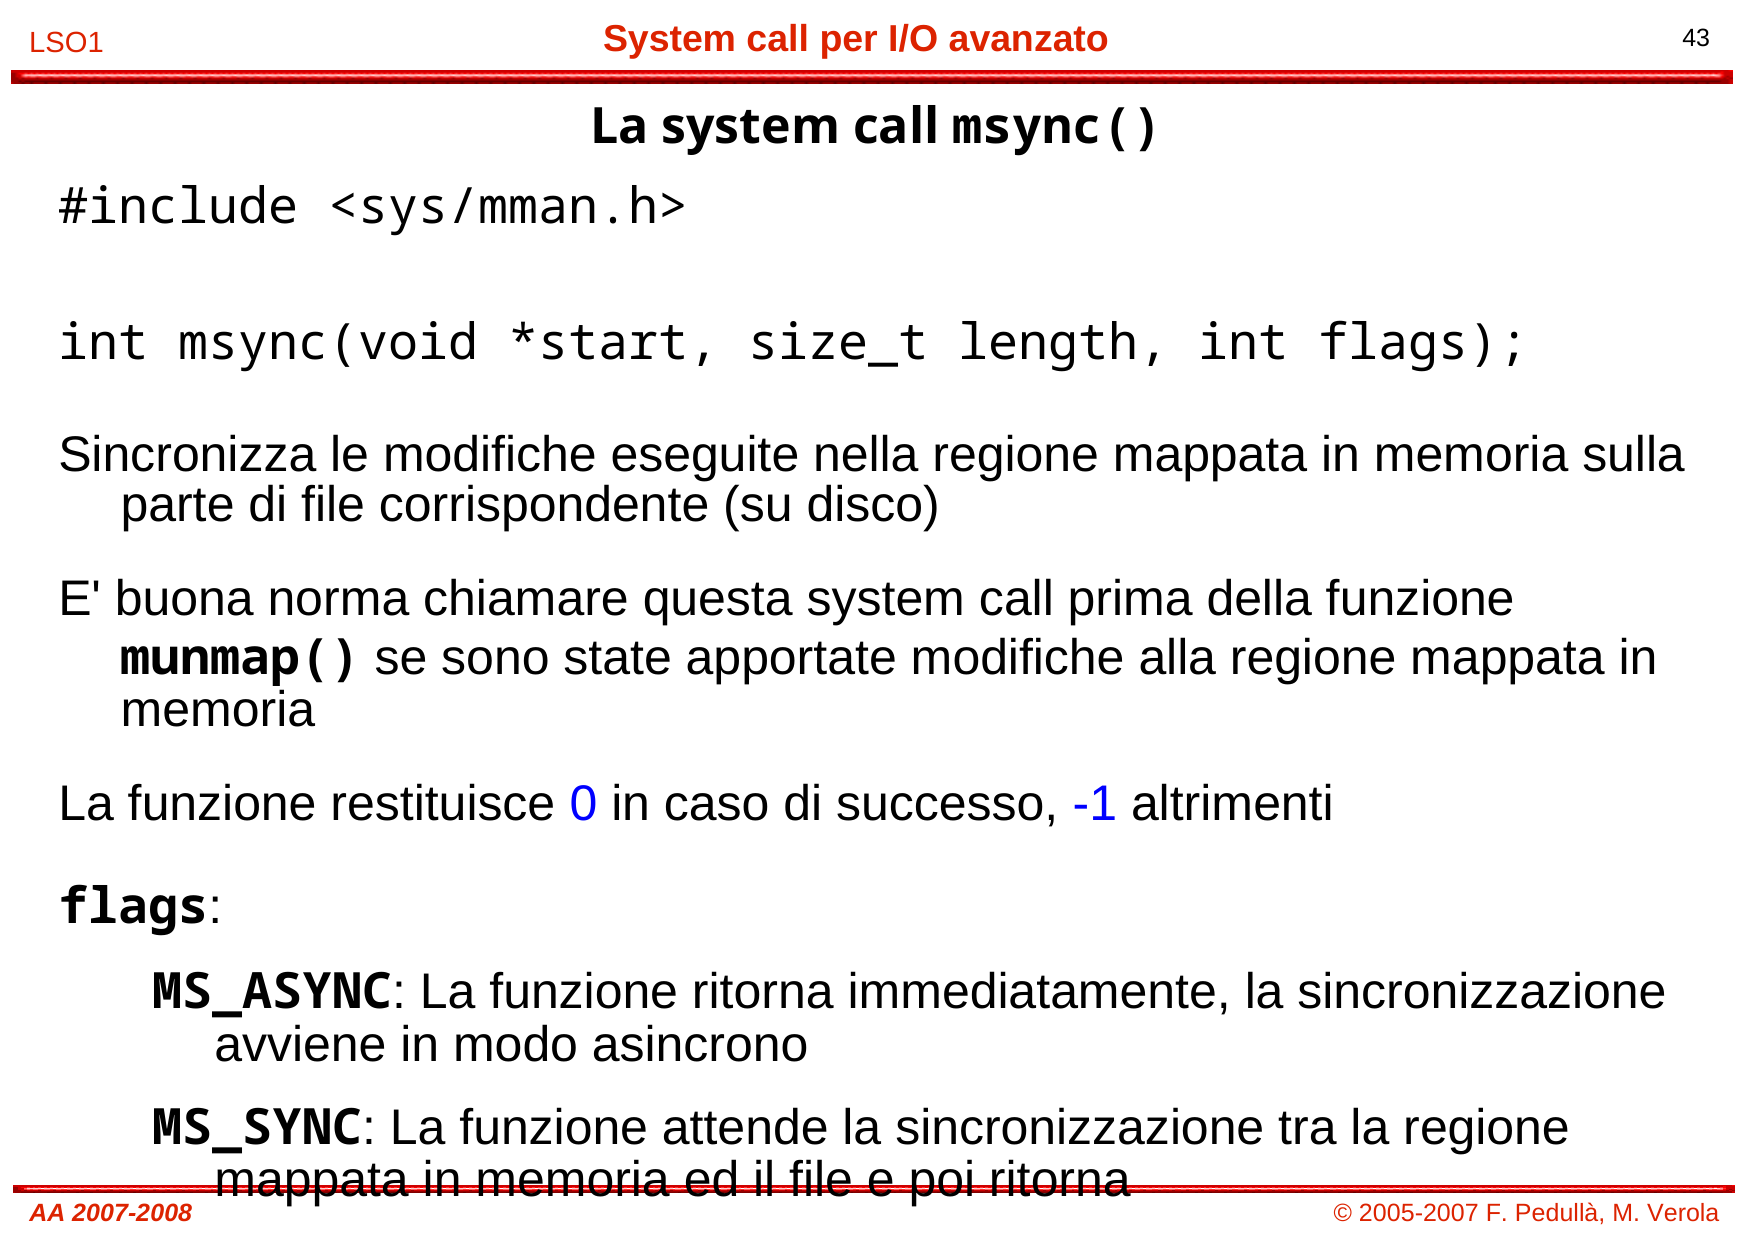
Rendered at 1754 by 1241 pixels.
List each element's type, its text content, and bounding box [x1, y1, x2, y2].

picture [11, 70, 1733, 84]
picture [13, 1185, 217, 1193]
picture [237, 1185, 248, 1193]
picture [1024, 1185, 1035, 1193]
picture [1100, 1185, 1105, 1193]
picture [690, 1185, 715, 1193]
picture [1066, 1185, 1078, 1193]
picture [996, 1185, 1008, 1193]
picture [263, 1185, 275, 1193]
picture [513, 1185, 522, 1193]
picture [552, 1185, 563, 1193]
picture [582, 1185, 591, 1193]
picture [943, 1185, 957, 1193]
picture [718, 1185, 731, 1193]
picture [972, 1185, 991, 1193]
picture [524, 1185, 547, 1193]
picture [1109, 1185, 1121, 1193]
picture [1083, 1185, 1095, 1193]
picture [335, 1185, 342, 1193]
picture [822, 1185, 830, 1193]
picture [1037, 1185, 1051, 1193]
picture [363, 1185, 371, 1193]
picture [622, 1185, 633, 1193]
picture [932, 1185, 941, 1193]
picture [873, 1185, 911, 1193]
picture [291, 1185, 304, 1193]
picture [916, 1185, 929, 1193]
picture [1053, 1185, 1061, 1193]
picture [638, 1185, 644, 1193]
picture [735, 1185, 756, 1193]
picture [1013, 1185, 1020, 1193]
picture [593, 1185, 607, 1193]
picture [609, 1185, 617, 1193]
list #include <sys/mman.h> int msync(void *start, size_t length, int flags); Sincronizza le modifiche eseguite nella regione mappata in memoria sulla parte di file corrispondente (su disco) E' buona norma chiamare questa system call prima della funzione munmap() se sono state apportate modifiche alla regione mappata in memoria La funzione restituisce 0 in caso di successo, -1 altrimenti flags: MS_ASYNC: La funzione ritorna immediatamente, la sincronizzazione avviene in modo asincrono MS_SYNC: La funzione attende la sincronizzazione tra la regione mappata in memoria ed il file e poi ritorna [58, 169, 1696, 1170]
picture [387, 1185, 399, 1193]
picture [319, 1185, 332, 1193]
picture [307, 1185, 314, 1193]
picture [665, 1185, 688, 1193]
picture [441, 1185, 453, 1193]
picture [404, 1185, 425, 1193]
picture [222, 1185, 233, 1193]
picture [346, 1185, 358, 1193]
picture [458, 1185, 478, 1193]
picture [252, 1185, 259, 1193]
picture [648, 1185, 660, 1193]
title La system call msync() [40, 78, 1713, 174]
picture [1126, 1185, 1735, 1193]
picture [280, 1185, 286, 1193]
picture [811, 1185, 817, 1193]
picture [498, 1185, 509, 1193]
picture [483, 1185, 494, 1193]
picture [959, 1185, 967, 1193]
picture [761, 1185, 767, 1193]
picture [832, 1185, 871, 1193]
picture [798, 1185, 806, 1193]
picture [567, 1185, 578, 1193]
picture [772, 1185, 793, 1193]
picture [375, 1185, 383, 1193]
picture [430, 1185, 436, 1193]
